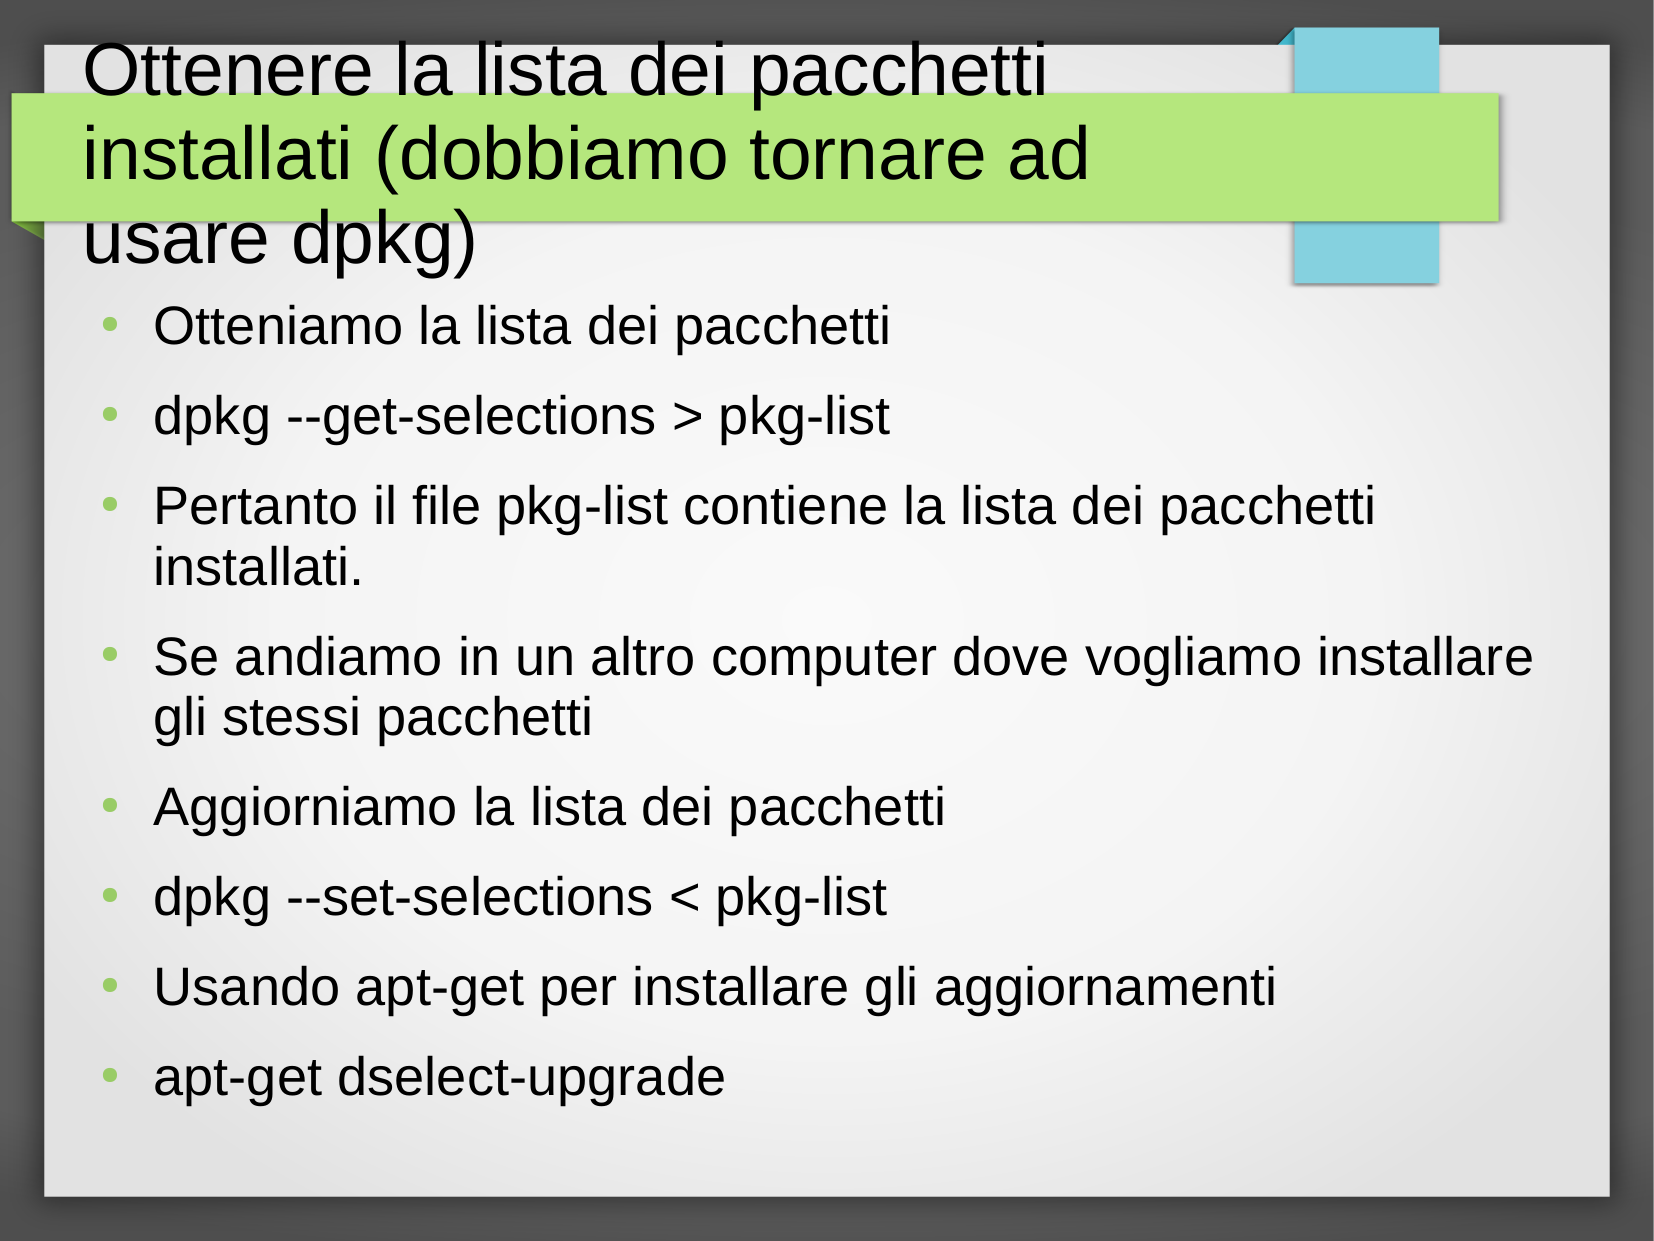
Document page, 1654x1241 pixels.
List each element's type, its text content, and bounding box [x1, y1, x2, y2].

picture [0, 0, 1654, 1241]
list Otteniamo la lista dei pacchetti dpkg --get-selections > pkg-list Pertanto il file pkg-list contiene la lista dei pacchetti installati. Se andiamo in un altro computer dove vogliamo installare gli stessi pacchetti Aggiorniamo la lista dei pacchetti dpkg --set-selections < pkg-list Usando apt-get per installare gli aggiornamenti apt-get dselect-upgrade [82, 295, 1571, 1170]
title Ottenere la lista dei pacchetti installati (dobbiamo tornare ad usare dpkg) [82, 0, 1264, 295]
